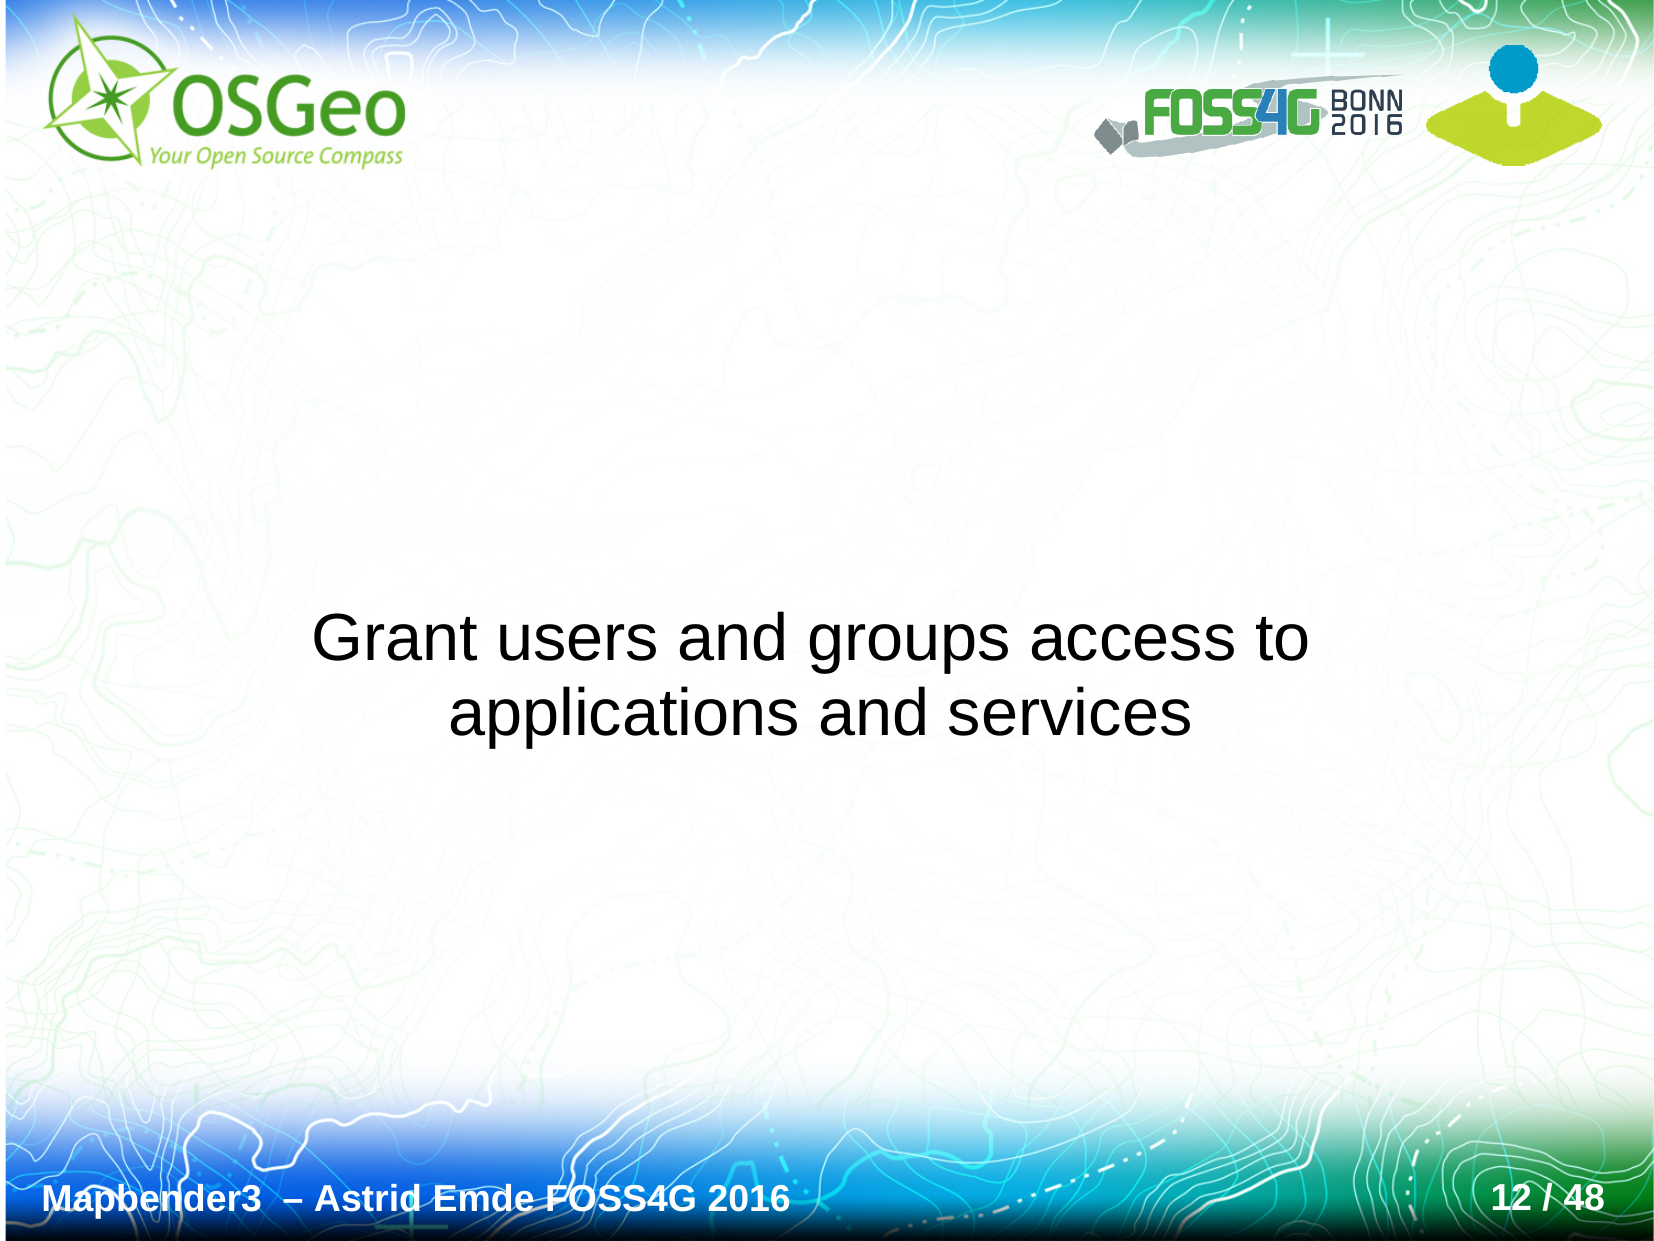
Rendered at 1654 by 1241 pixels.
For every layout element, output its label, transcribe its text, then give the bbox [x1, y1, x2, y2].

picture [5, 0, 1654, 1241]
subtitle Grant users and groups access to applications and services [76, 177, 1565, 1173]
